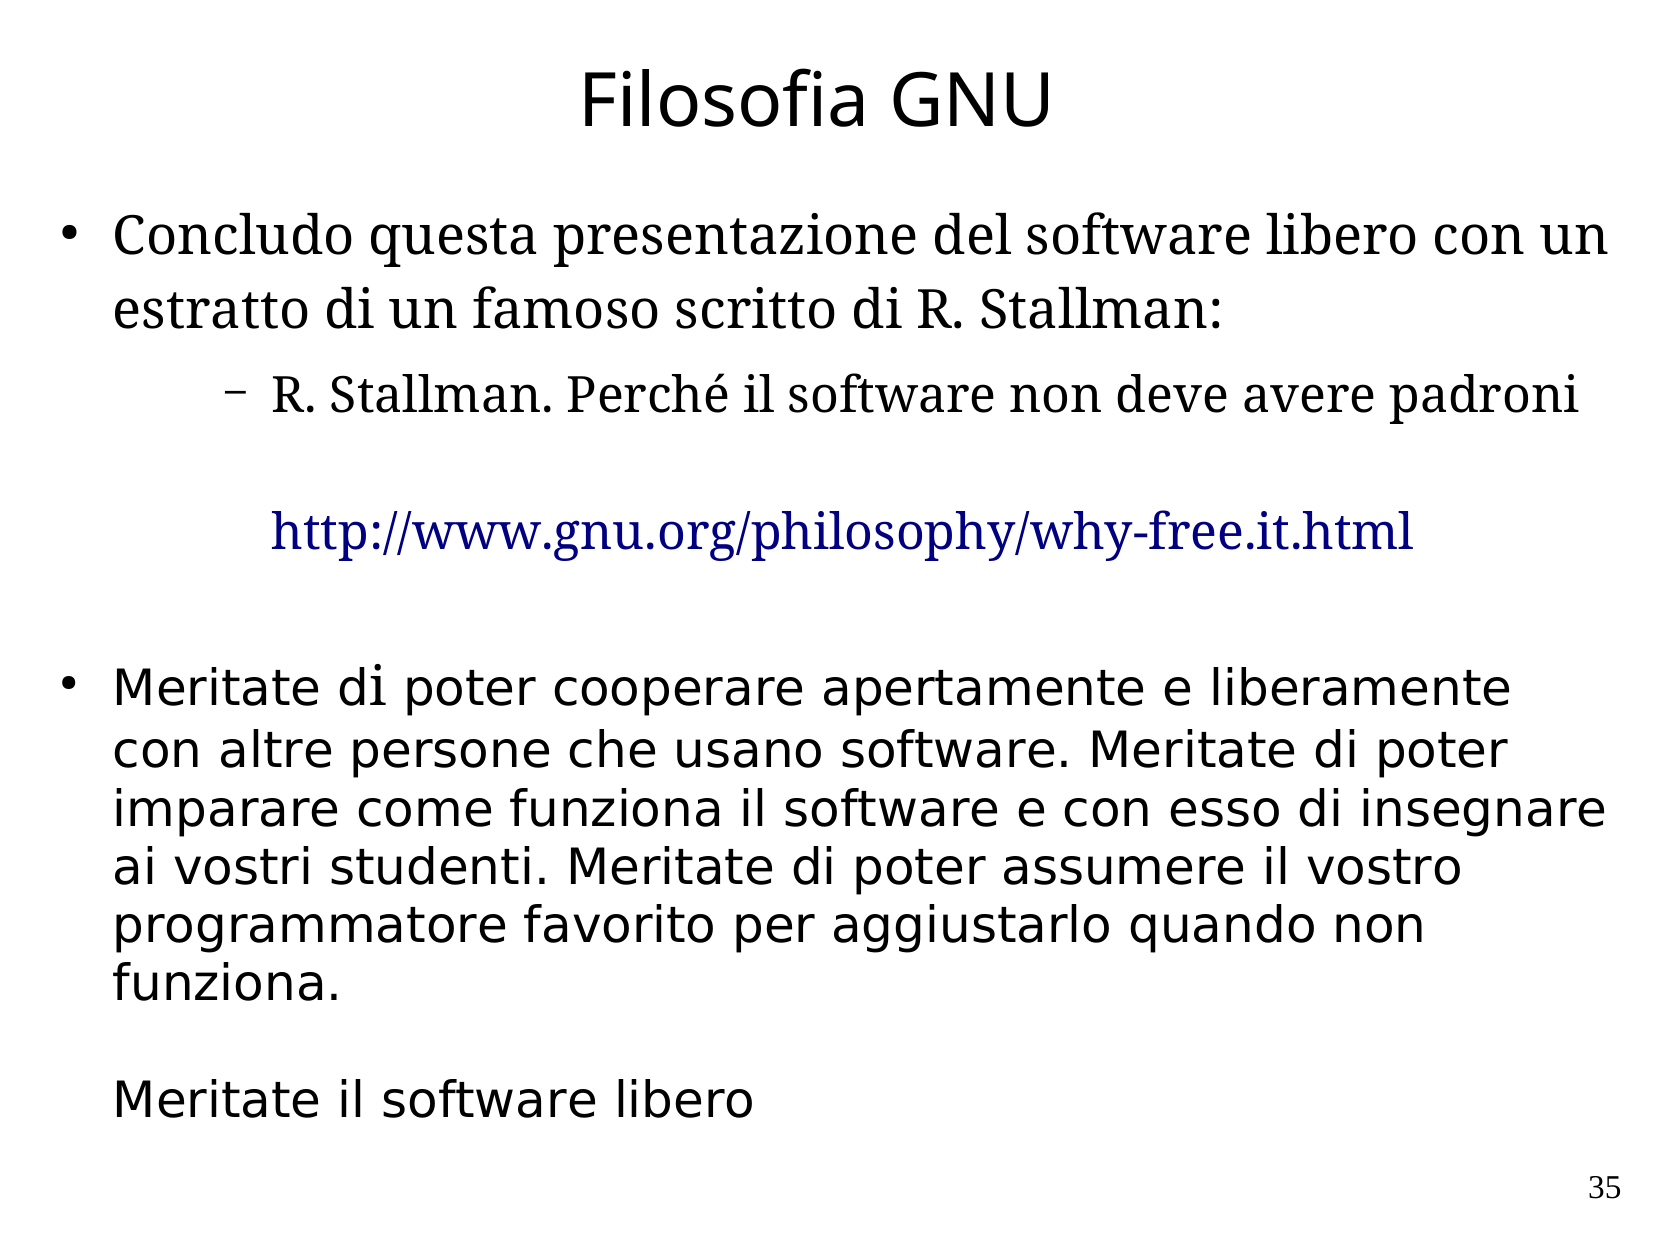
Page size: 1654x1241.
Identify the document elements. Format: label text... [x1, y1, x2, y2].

list Concludo questa presentazione del software libero con un estratto di un famoso scritto di R. Stallman: R. Stallman. Perché il software non deve avere padroni http://www.gnu.org/philosophy/why-free.it.html Meritate di poter cooperare apertamente e liberamente con altre persone che usano software. Meritate di poter imparare come funziona il software e con esso di insegnare ai vostri studenti. Meritate di poter assumere il vostro programmatore favorito per aggiustarlo quando non funziona. Meritate il software libero [42, 196, 1612, 1187]
title Filosofia GNU [37, 30, 1617, 166]
